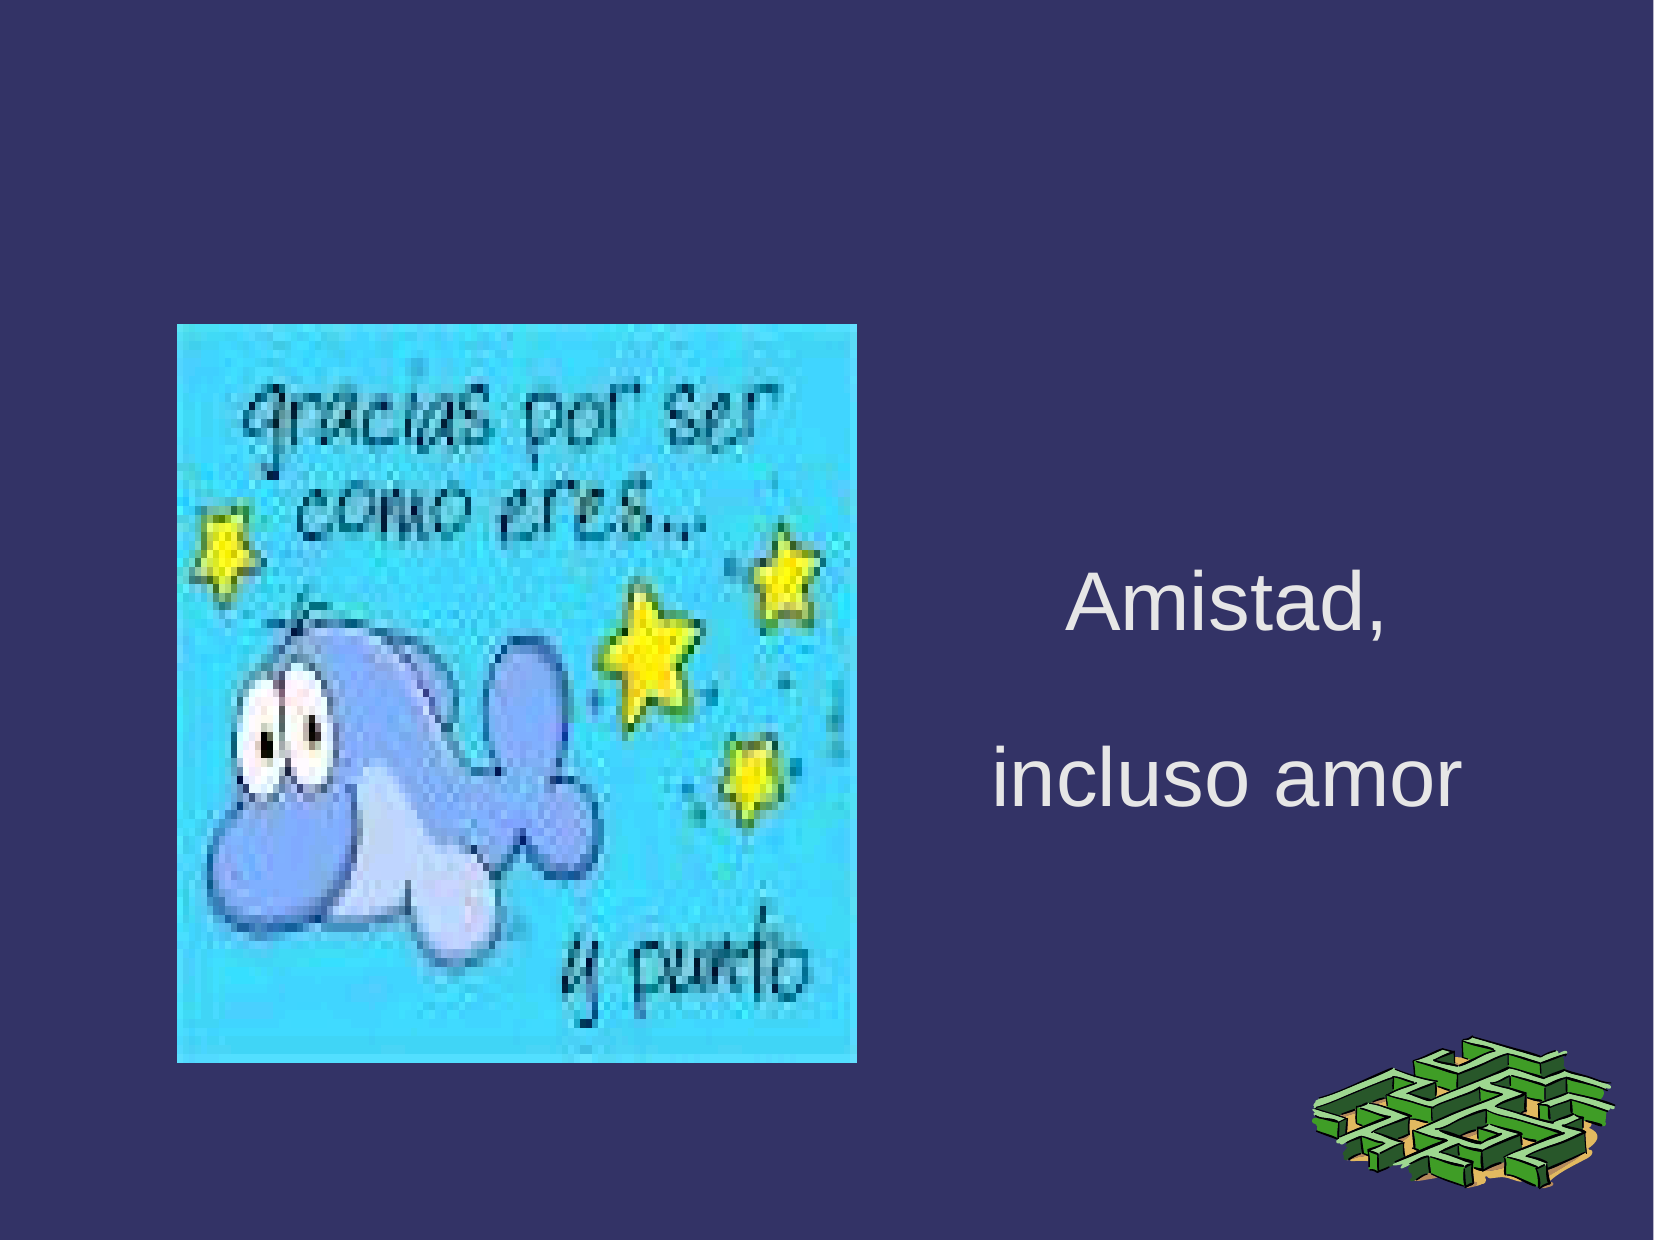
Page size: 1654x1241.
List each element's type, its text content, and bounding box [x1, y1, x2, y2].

picture [177, 324, 857, 1145]
list Amistad, incluso amor [887, 322, 1565, 1093]
